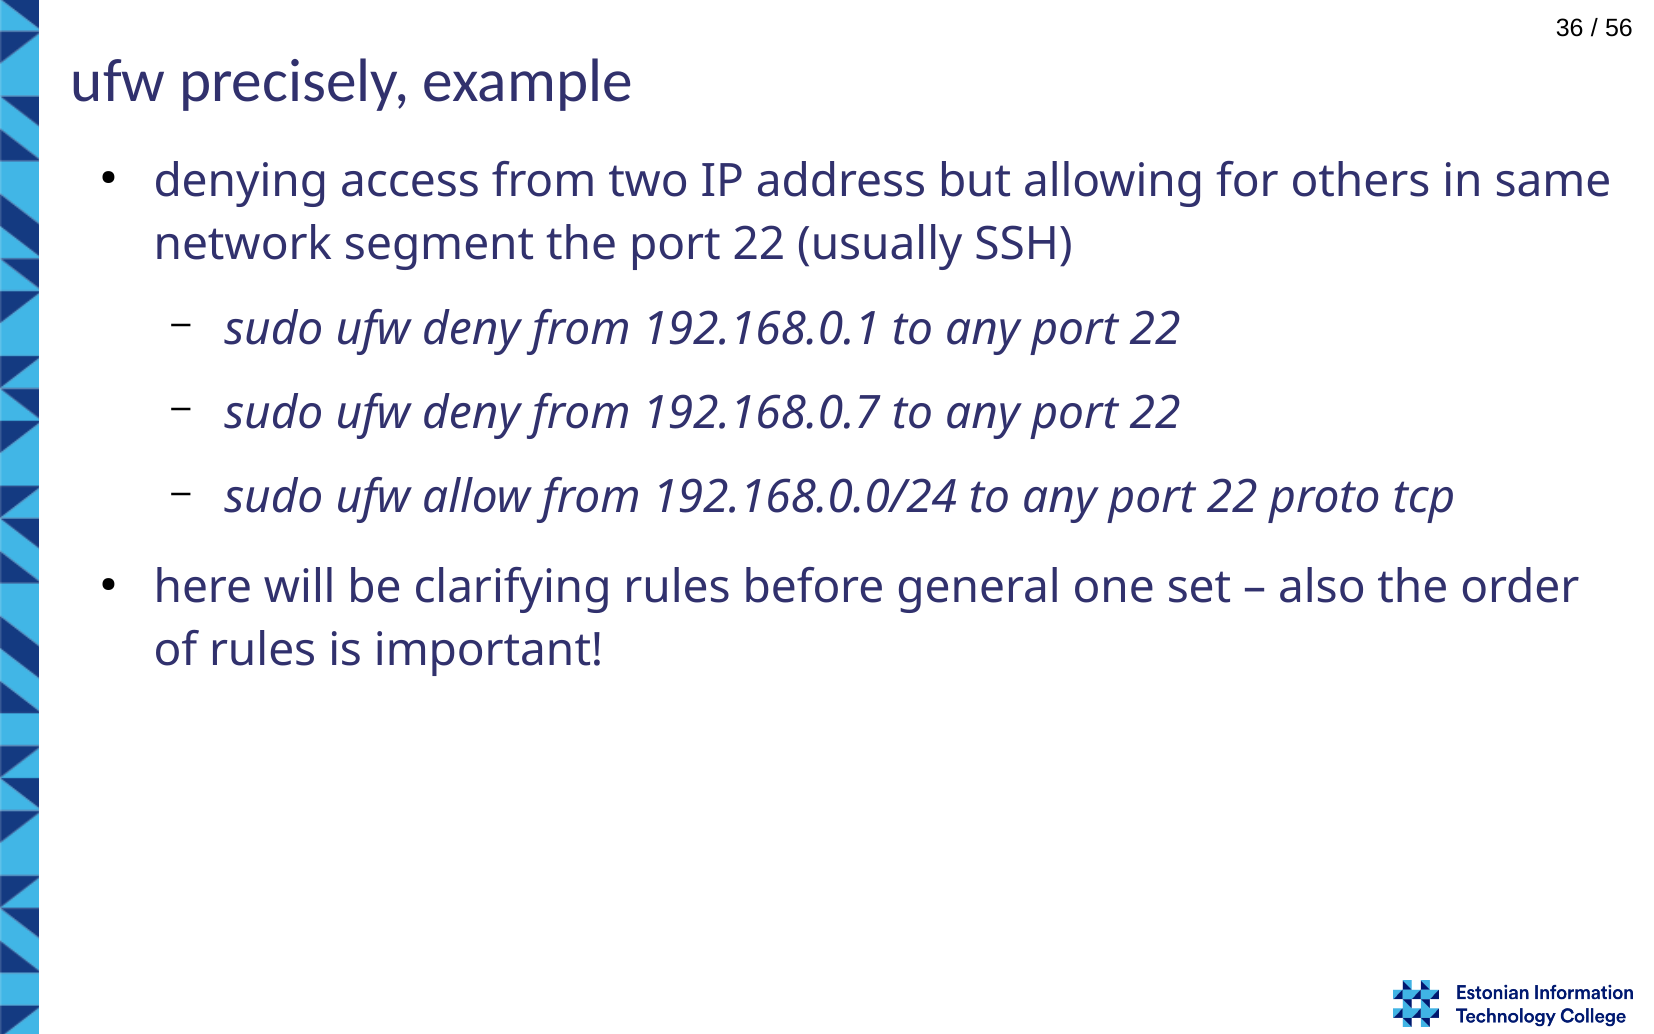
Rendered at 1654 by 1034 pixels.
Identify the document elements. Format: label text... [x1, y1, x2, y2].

list denying access from two IP address but allowing for others in same network segment the port 22 (usually SSH) sudo ufw deny from 192.168.0.1 to any port 22 sudo ufw deny from 192.168.0.7 to any port 22 sudo ufw allow from 192.168.0.0/24 to any port 22 proto tcp here will be clarifying rules before general one set – also the order of rules is important! [82, 147, 1625, 841]
picture [1393, 980, 1633, 1027]
title ufw precisely, example [70, 41, 1630, 130]
